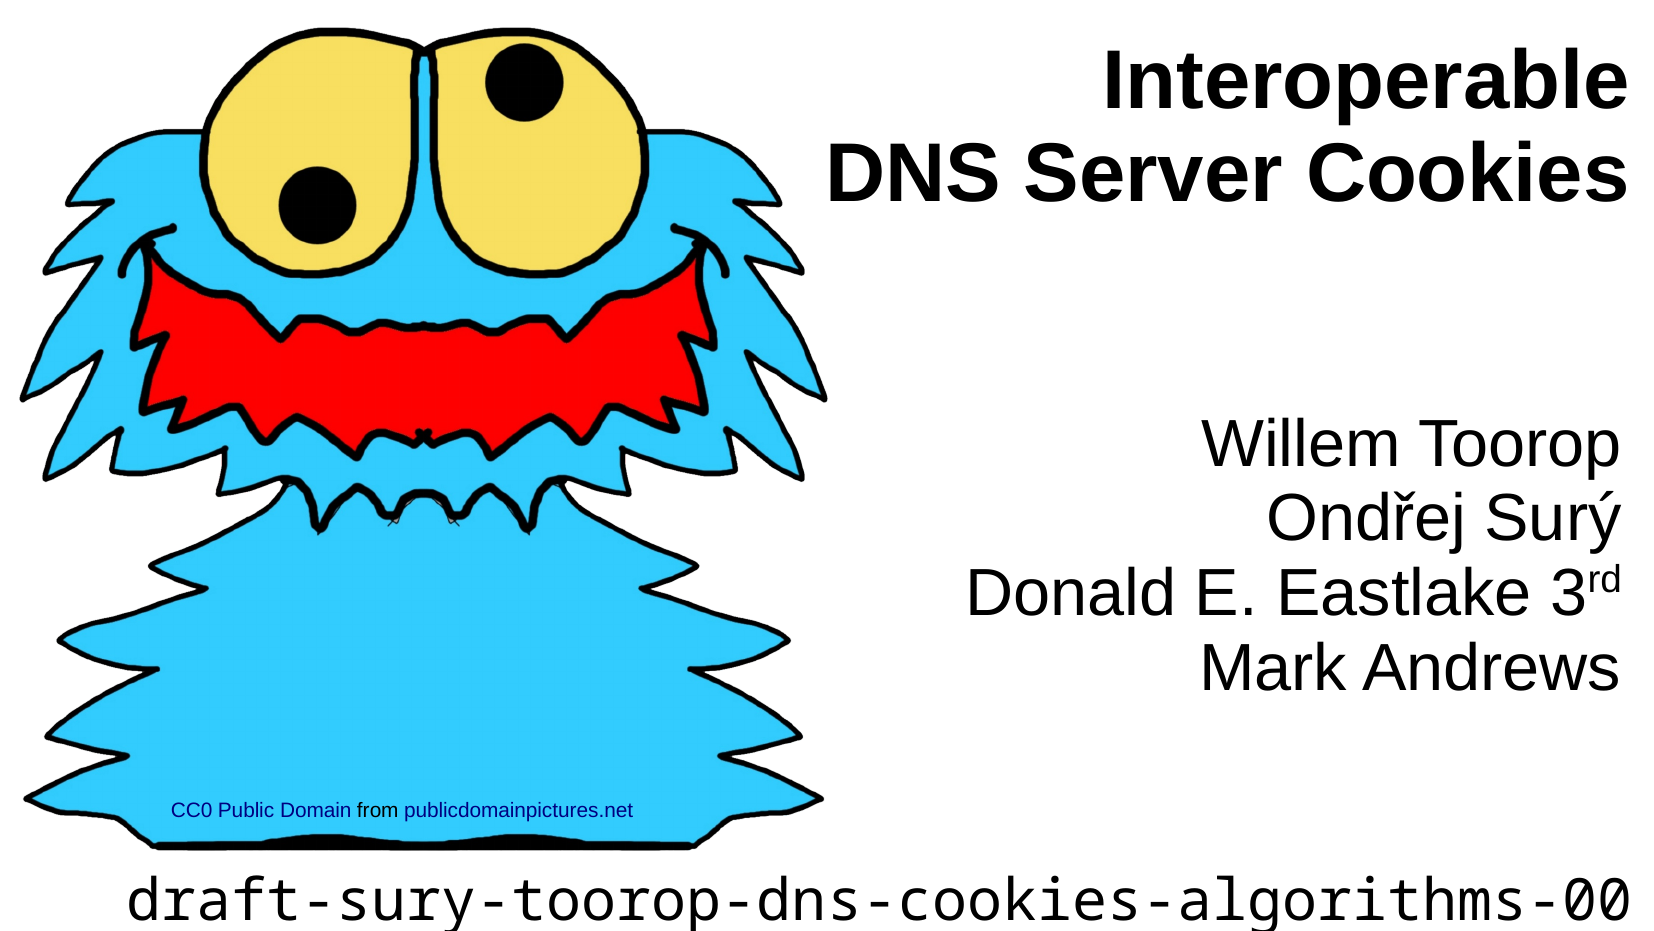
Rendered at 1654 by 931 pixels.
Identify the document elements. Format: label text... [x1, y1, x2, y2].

title Interoperable DNS Server Cookies [828, 33, 1630, 220]
text_box draft-sury-toorop-dns-cookies-algorithms-00 [112, 850, 1648, 931]
picture [19, 27, 828, 851]
subtitle Willem Toorop Ondřej Surý Donald E. Eastlake 3rd Mark Andrews [938, 342, 1622, 768]
text_box CC0 Public Domain from publicdomainpictures.net [156, 791, 697, 830]
